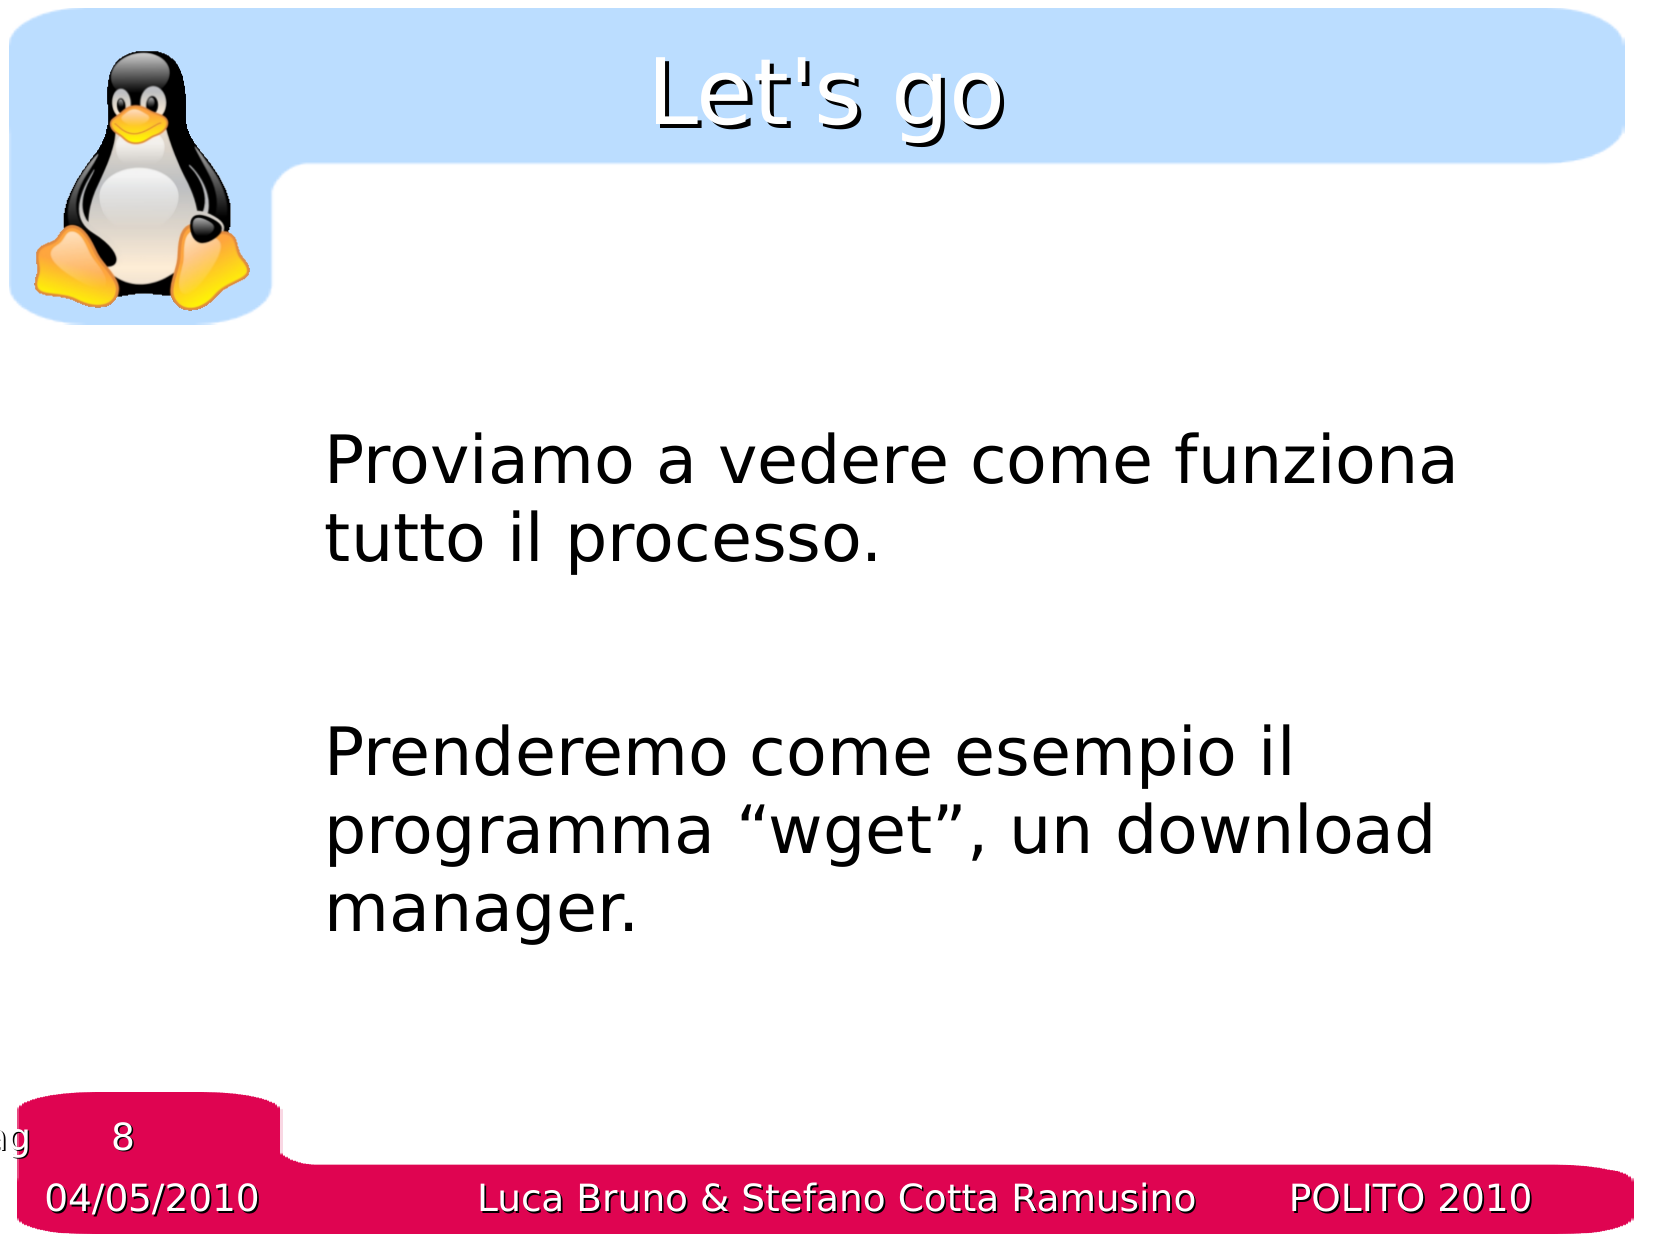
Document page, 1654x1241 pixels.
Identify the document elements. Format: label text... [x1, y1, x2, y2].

picture [17, 1092, 1634, 1234]
text_box Pag <numero> [17, 1108, 266, 1182]
list Proviamo a vedere come funziona tutto il processo. Prenderemo come esempio il programma “wget”, un download manager. [324, 206, 1625, 1123]
text_box Luca Bruno & Stefano Cotta Ramusino POLITO 2010 [462, 1169, 1548, 1241]
text_box 04/05/2010 [29, 1169, 284, 1241]
picture [9, 8, 1625, 325]
picture [17, 1182, 29, 1234]
title Let's go [82, 39, 1571, 147]
